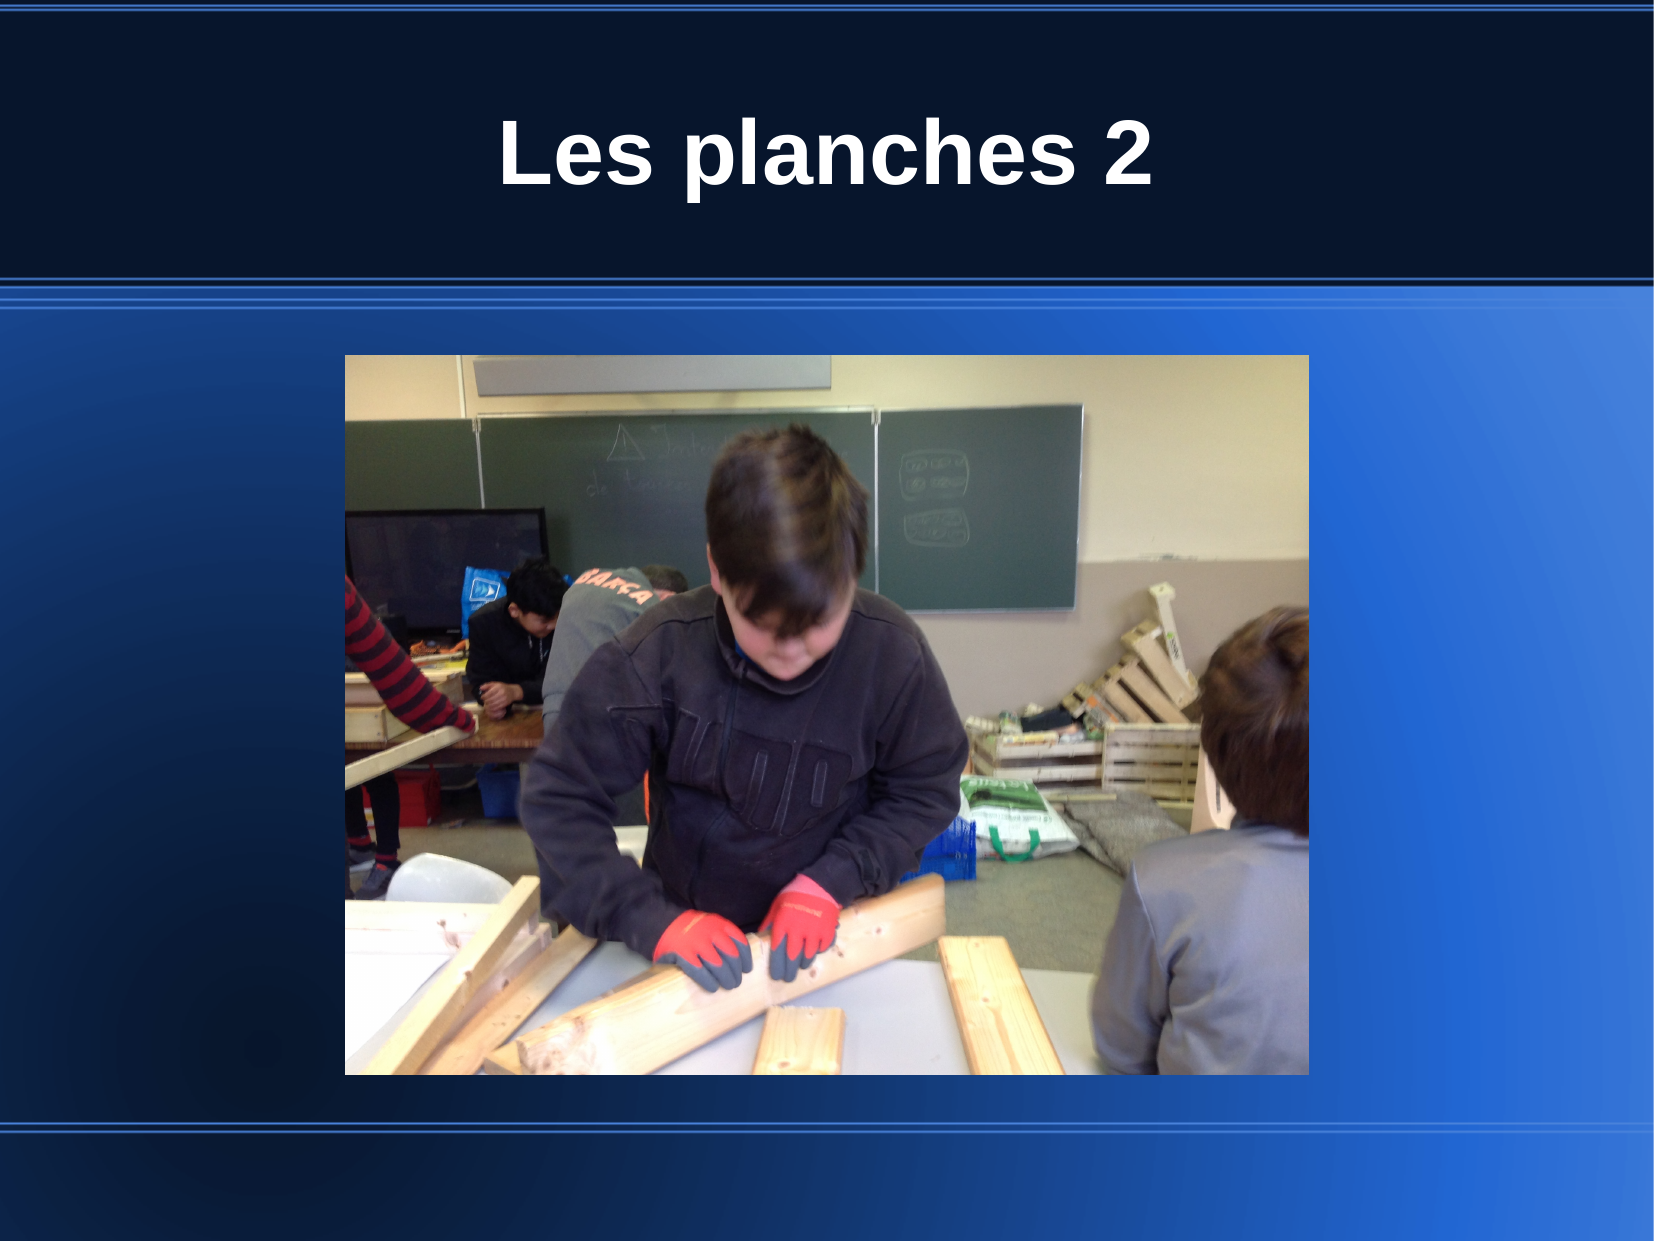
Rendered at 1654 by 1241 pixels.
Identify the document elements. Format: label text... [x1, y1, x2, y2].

picture [0, 0, 1654, 1241]
title Les planches 2 [82, 49, 1571, 257]
